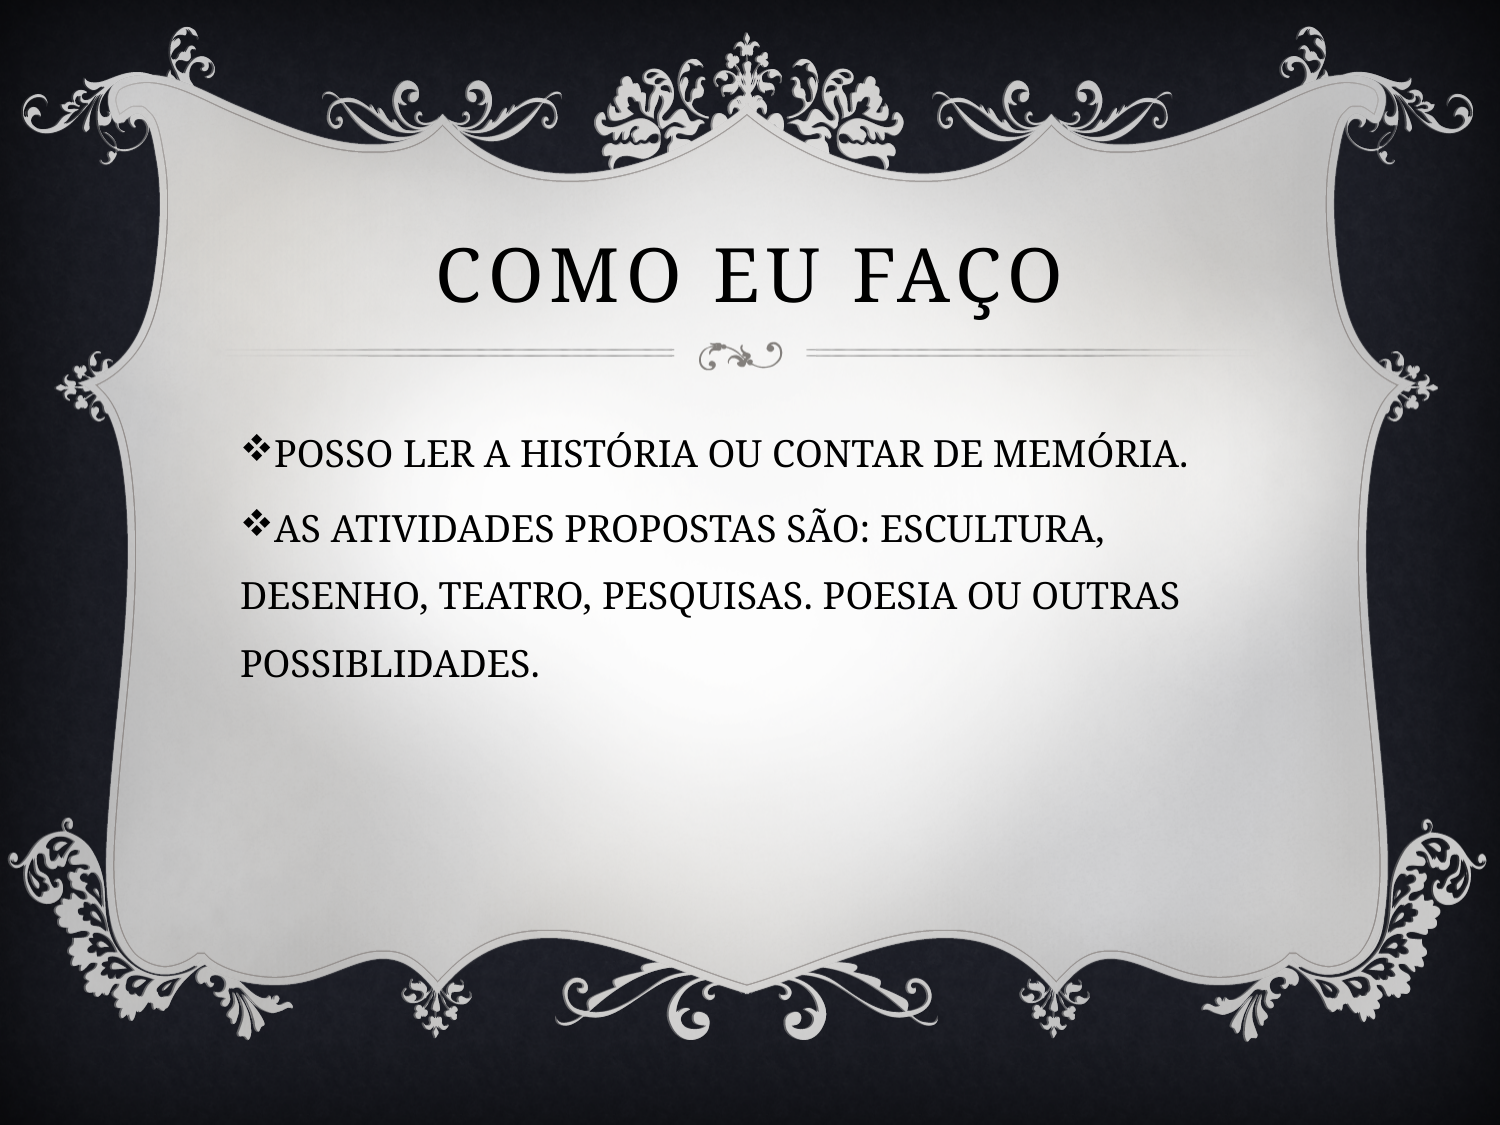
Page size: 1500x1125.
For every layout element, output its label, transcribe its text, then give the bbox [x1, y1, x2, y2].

list POSSO LER A HISTÓRIA OU CONTAR DE MEMÓRIA. AS ATIVIDADES PROPOSTAS SÃO: ESCULTURA, DESENHO, TEATRO, PESQUISAS. POESIA OU OUTRAS POSSIBLIDADES. [225, 399, 1275, 900]
title COMO EU FAÇO [225, 212, 1275, 325]
picture [0, 0, 1500, 1125]
